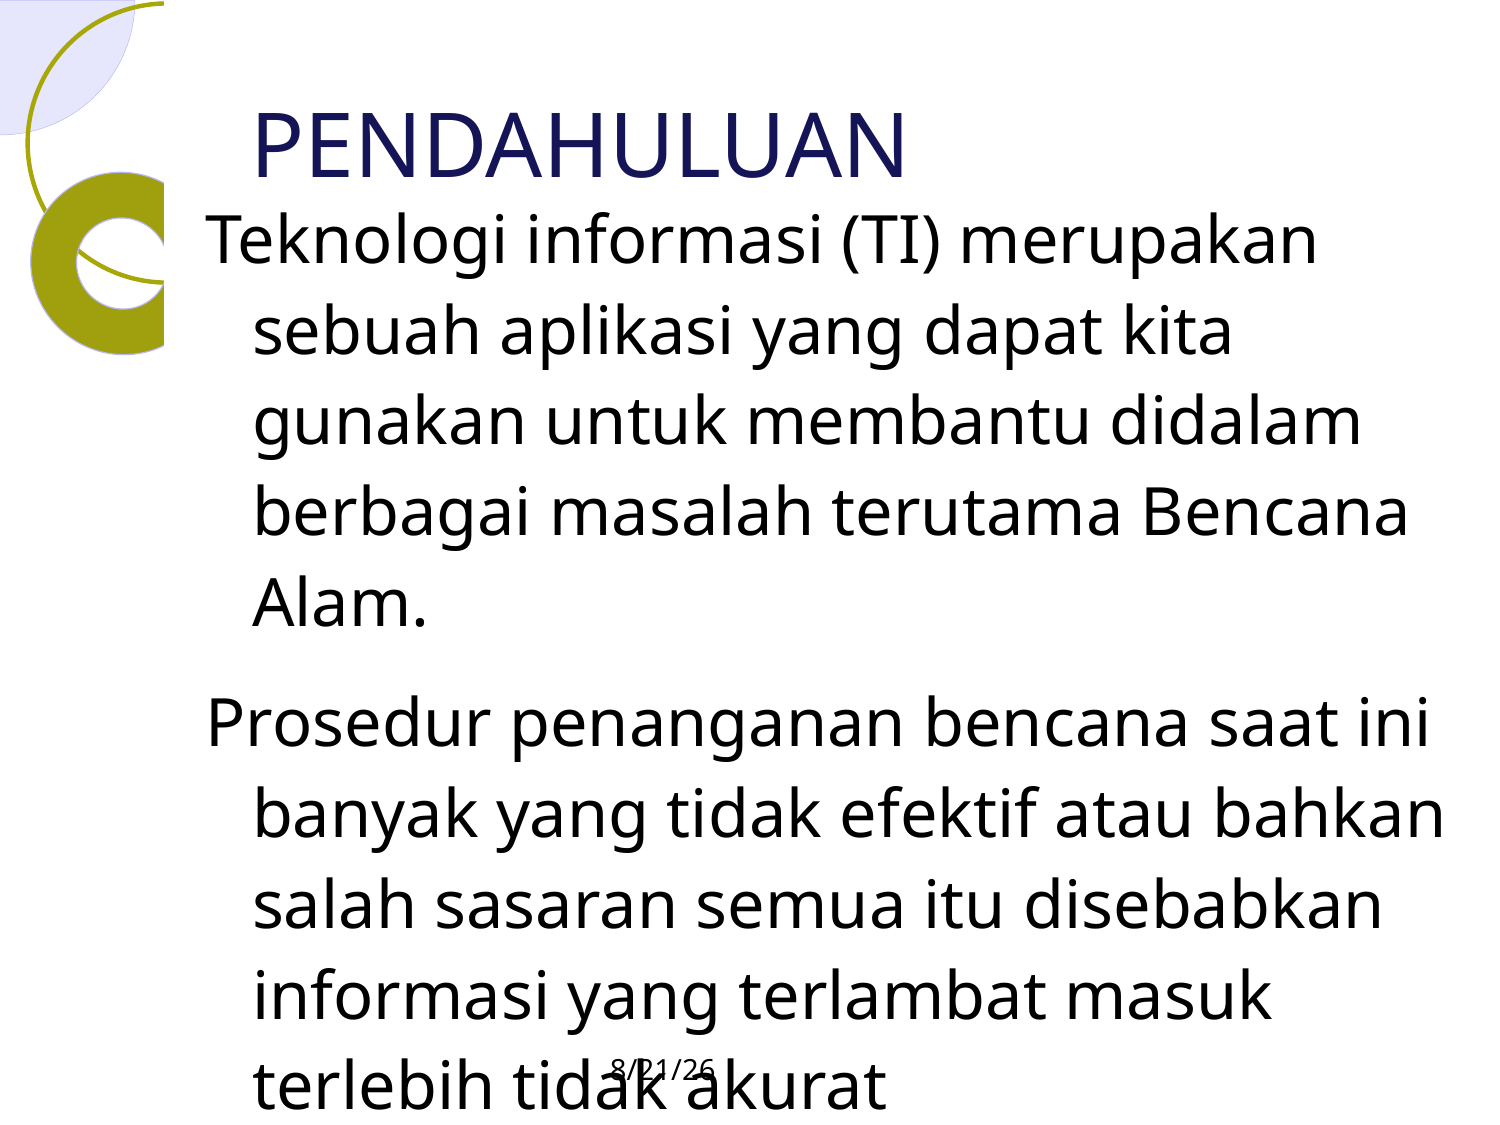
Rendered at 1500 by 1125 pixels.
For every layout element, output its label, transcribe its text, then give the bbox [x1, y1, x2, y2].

list Teknologi informasi (TI) merupakan sebuah aplikasi yang dapat kita gunakan untuk membantu didalam berbagai masalah terutama Bencana Alam. Prosedur penanganan bencana saat ini banyak yang tidak efektif atau bahkan salah sasaran semua itu disebabkan informasi yang terlambat masuk terlebih tidak akurat [177, 177, 1468, 1085]
title PENDAHULUAN [235, 33, 1466, 177]
